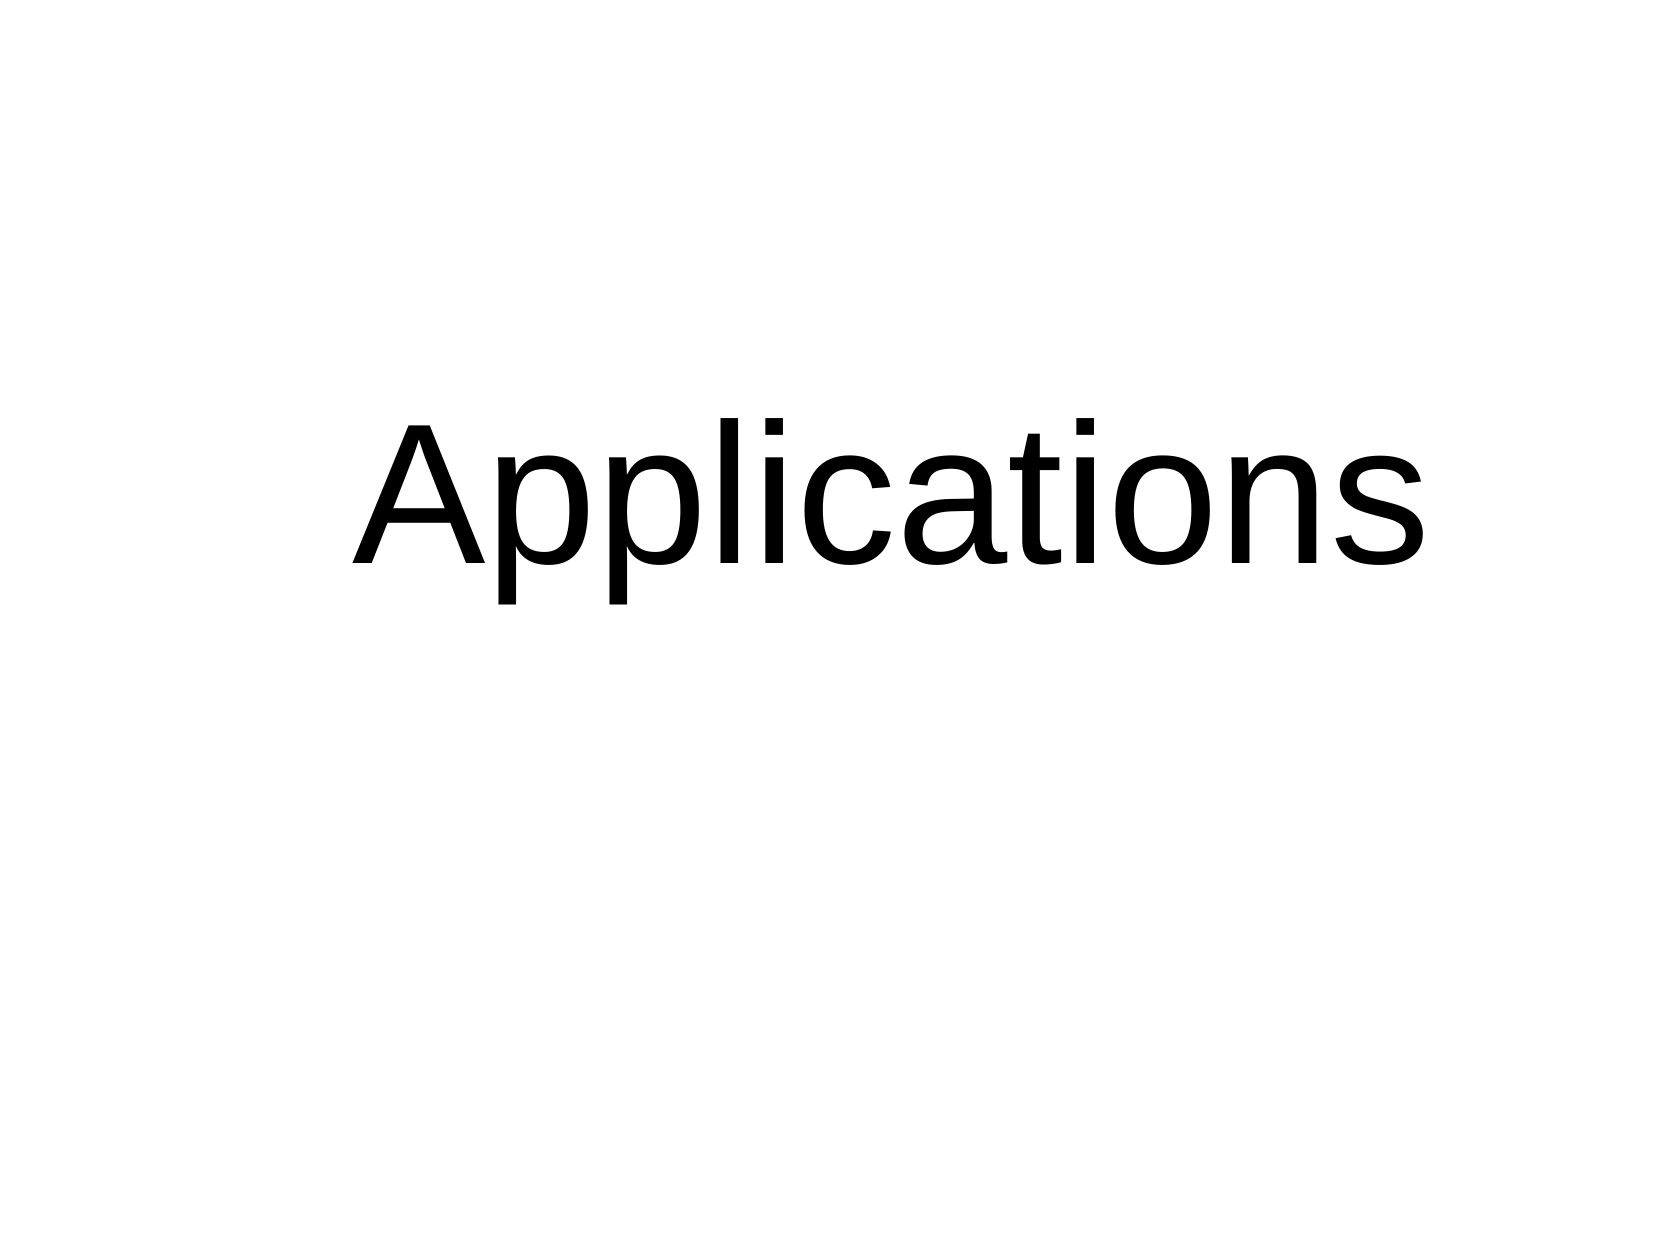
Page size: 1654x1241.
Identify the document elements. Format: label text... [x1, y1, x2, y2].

text_box Applications [337, 375, 1446, 687]
